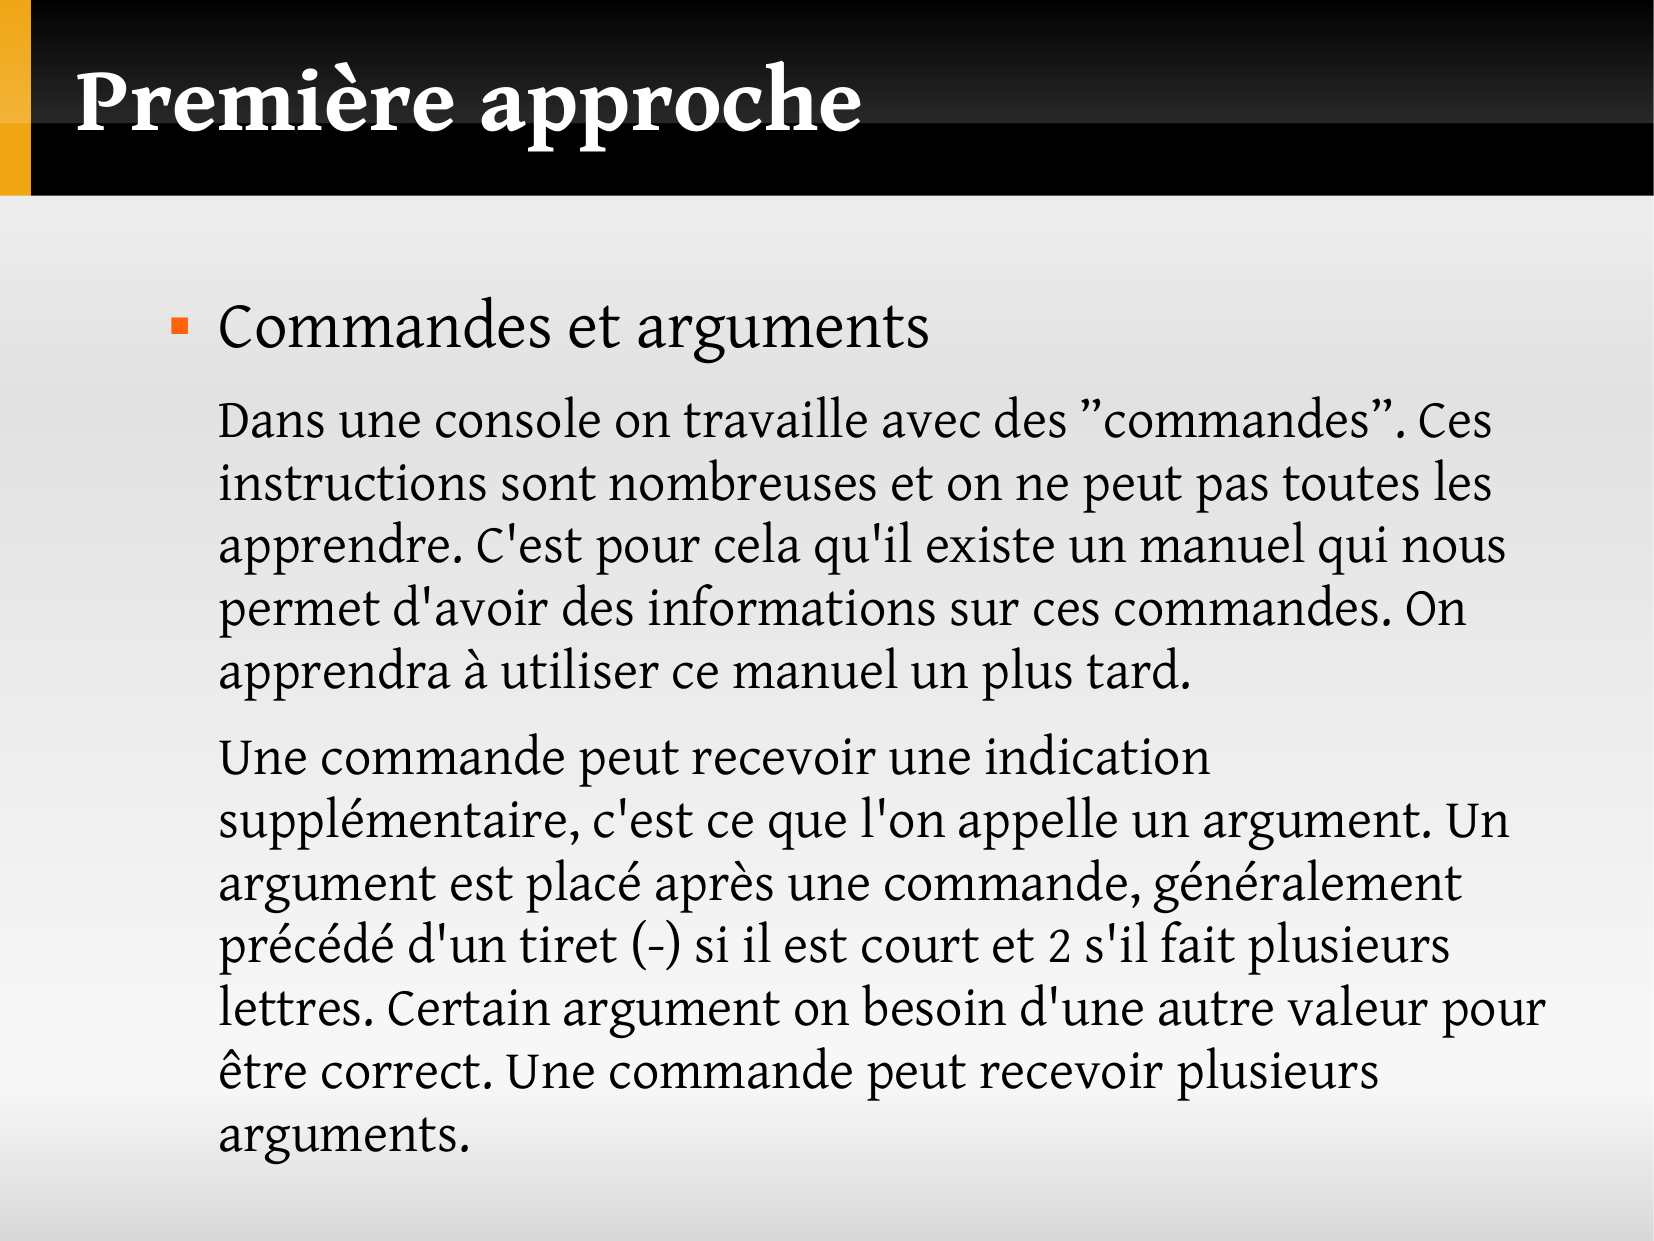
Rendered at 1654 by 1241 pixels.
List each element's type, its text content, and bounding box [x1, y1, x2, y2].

title Première approche [76, 7, 1565, 200]
list Commandes et arguments Dans une console on travaille avec des ”commandes”. Ces instructions sont nombreuses et on ne peut pas toutes les apprendre. C'est pour cela qu'il existe un manuel qui nous permet d'avoir des informations sur ces commandes. On apprendra à utiliser ce manuel un plus tard. Une commande peut recevoir une indication supplémentaire, c'est ce que l'on appelle un argument. Un argument est placé après une commande, généralement précédé d'un tiret (-) si il est court et 2 s'il fait plusieurs lettres. Certain argument on besoin d'une autre valeur pour être correct. Une commande peut recevoir plusieurs arguments. [76, 288, 1565, 1241]
picture [0, 0, 1654, 1241]
